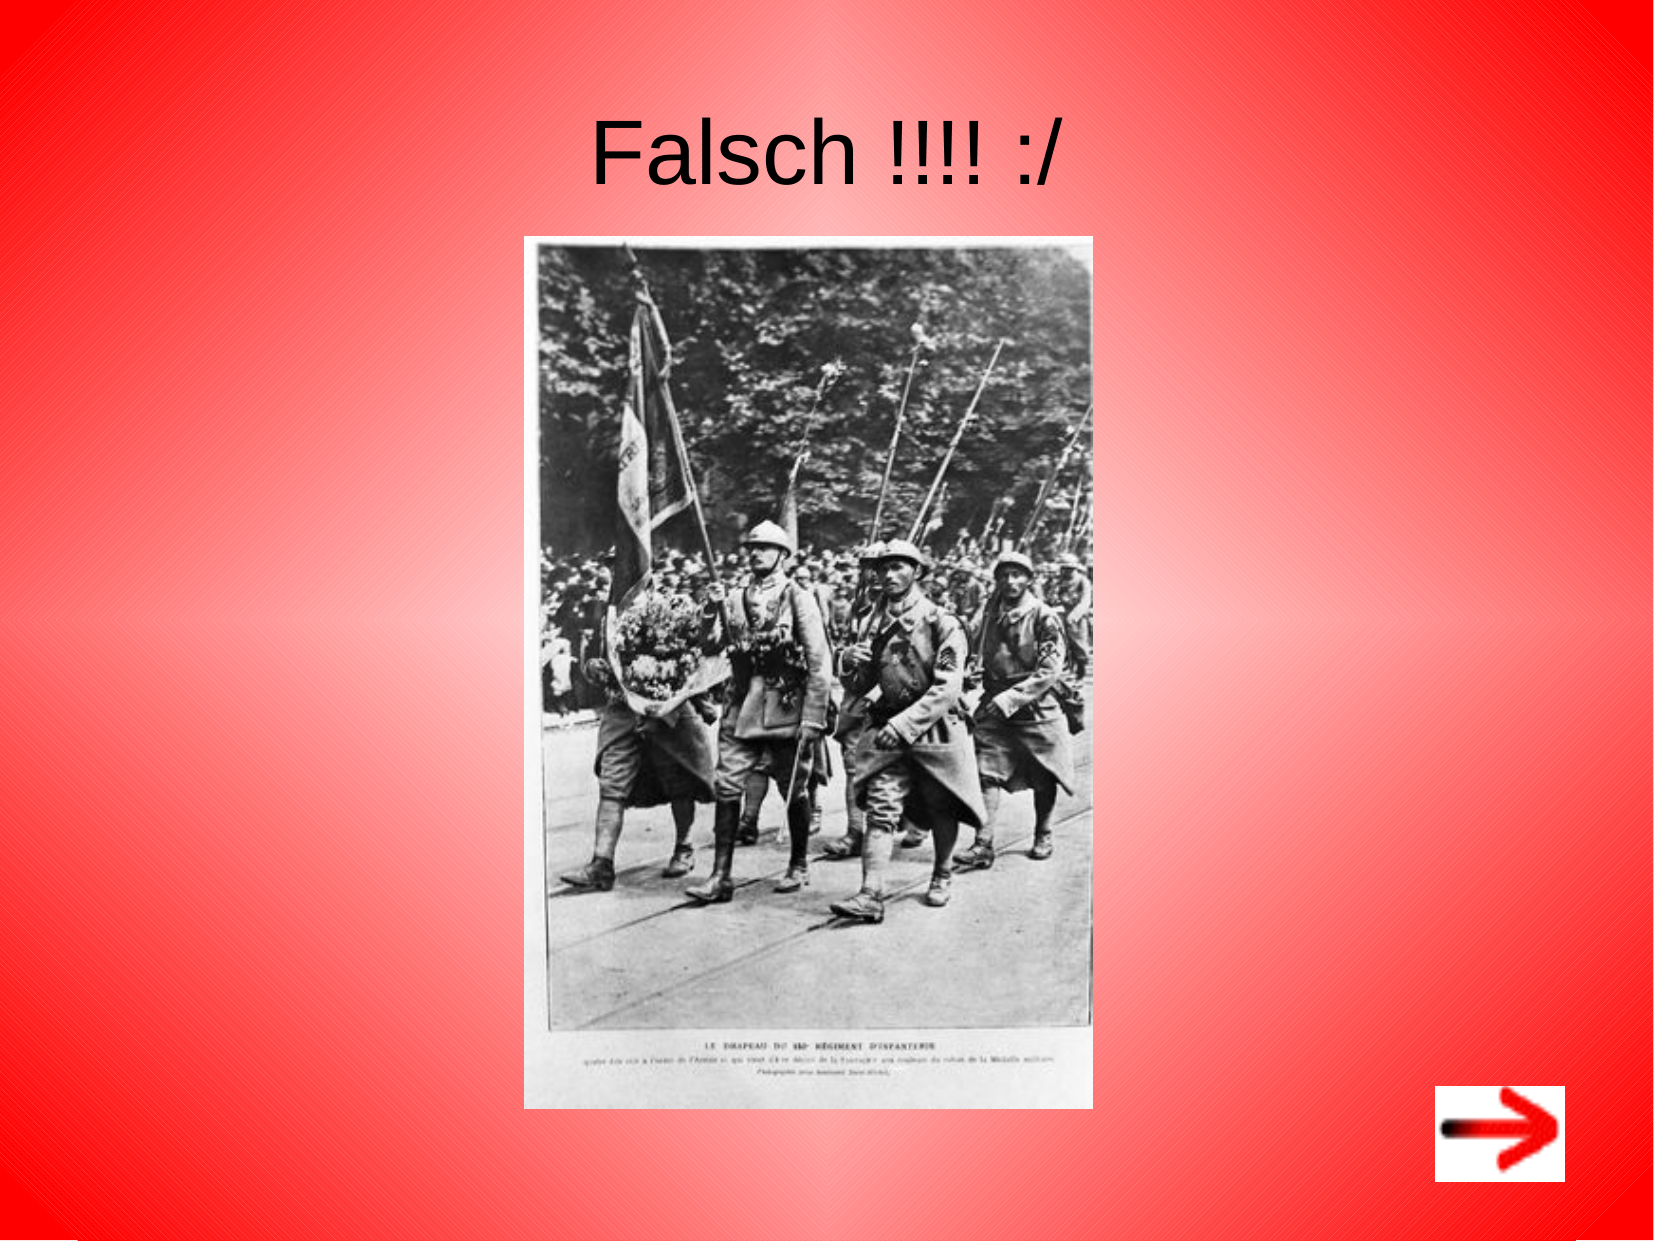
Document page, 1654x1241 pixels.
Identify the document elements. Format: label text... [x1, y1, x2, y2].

title Falsch !!!! :/ [82, 49, 1571, 257]
picture [1435, 1086, 1565, 1182]
picture [524, 236, 1093, 1109]
